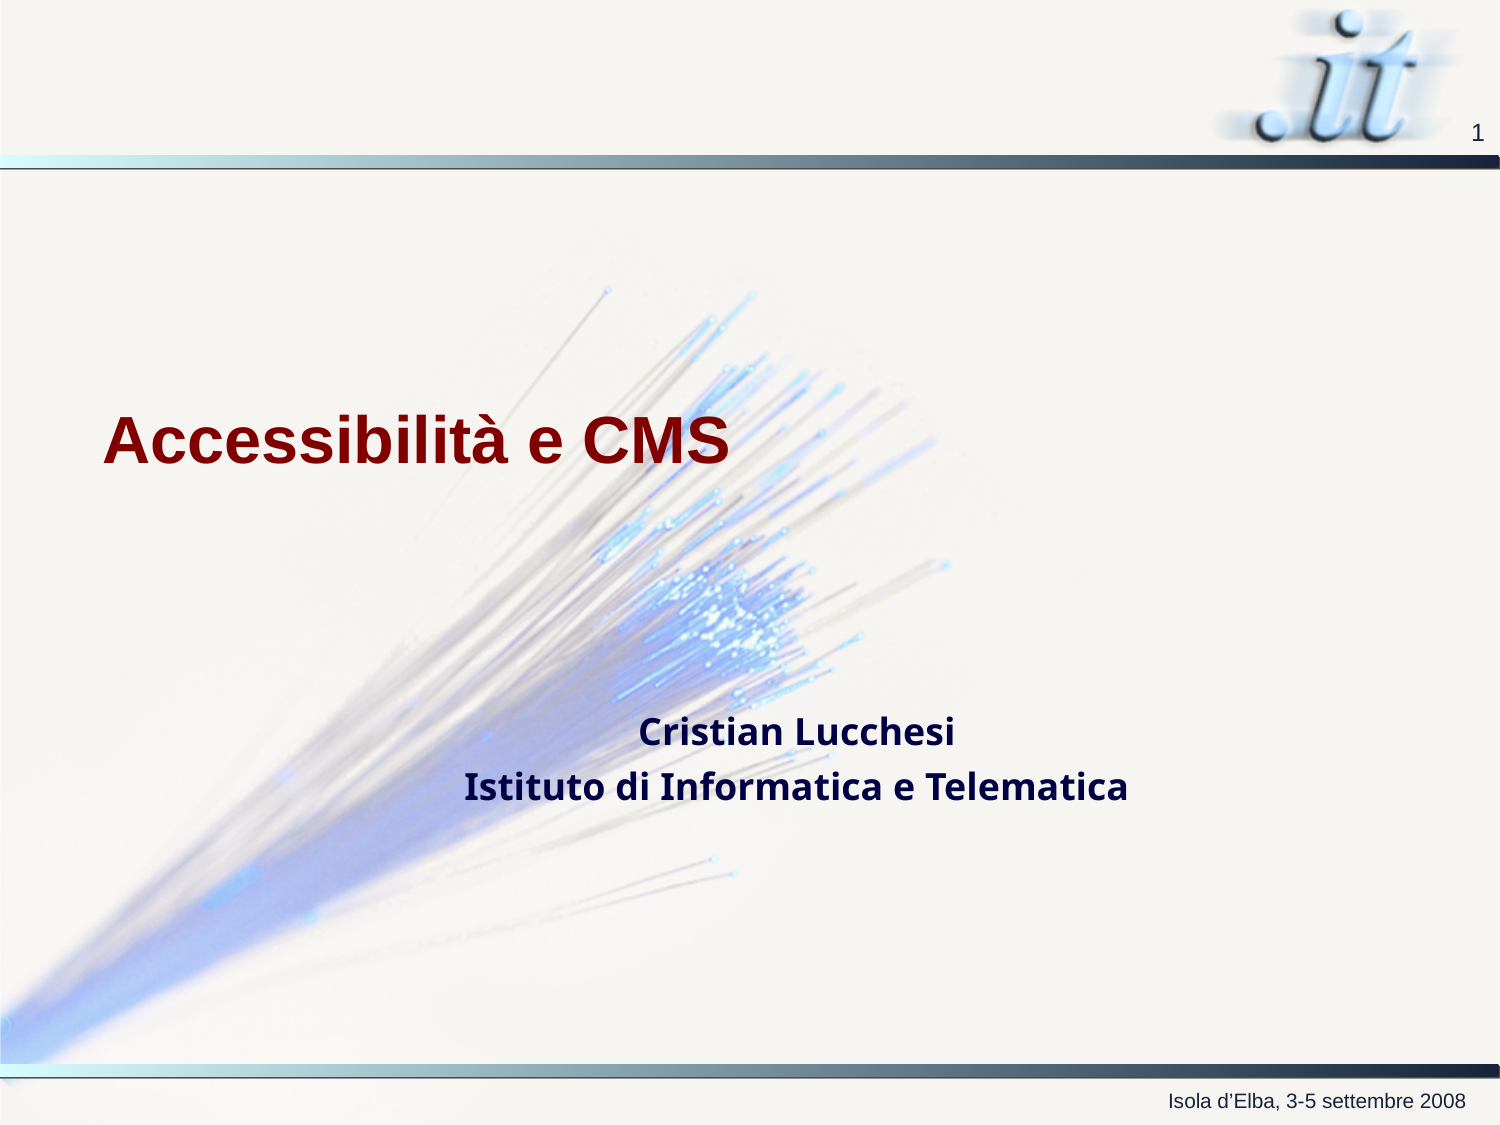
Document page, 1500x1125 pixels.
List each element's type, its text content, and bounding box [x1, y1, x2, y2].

picture [0, 170, 1500, 1066]
subtitle Cristian Lucchesi Istituto di Informatica e Telematica [224, 682, 1275, 860]
picture [0, 1079, 1500, 1125]
picture [0, 0, 1500, 157]
title Accessibilità e CMS [87, 349, 1425, 538]
